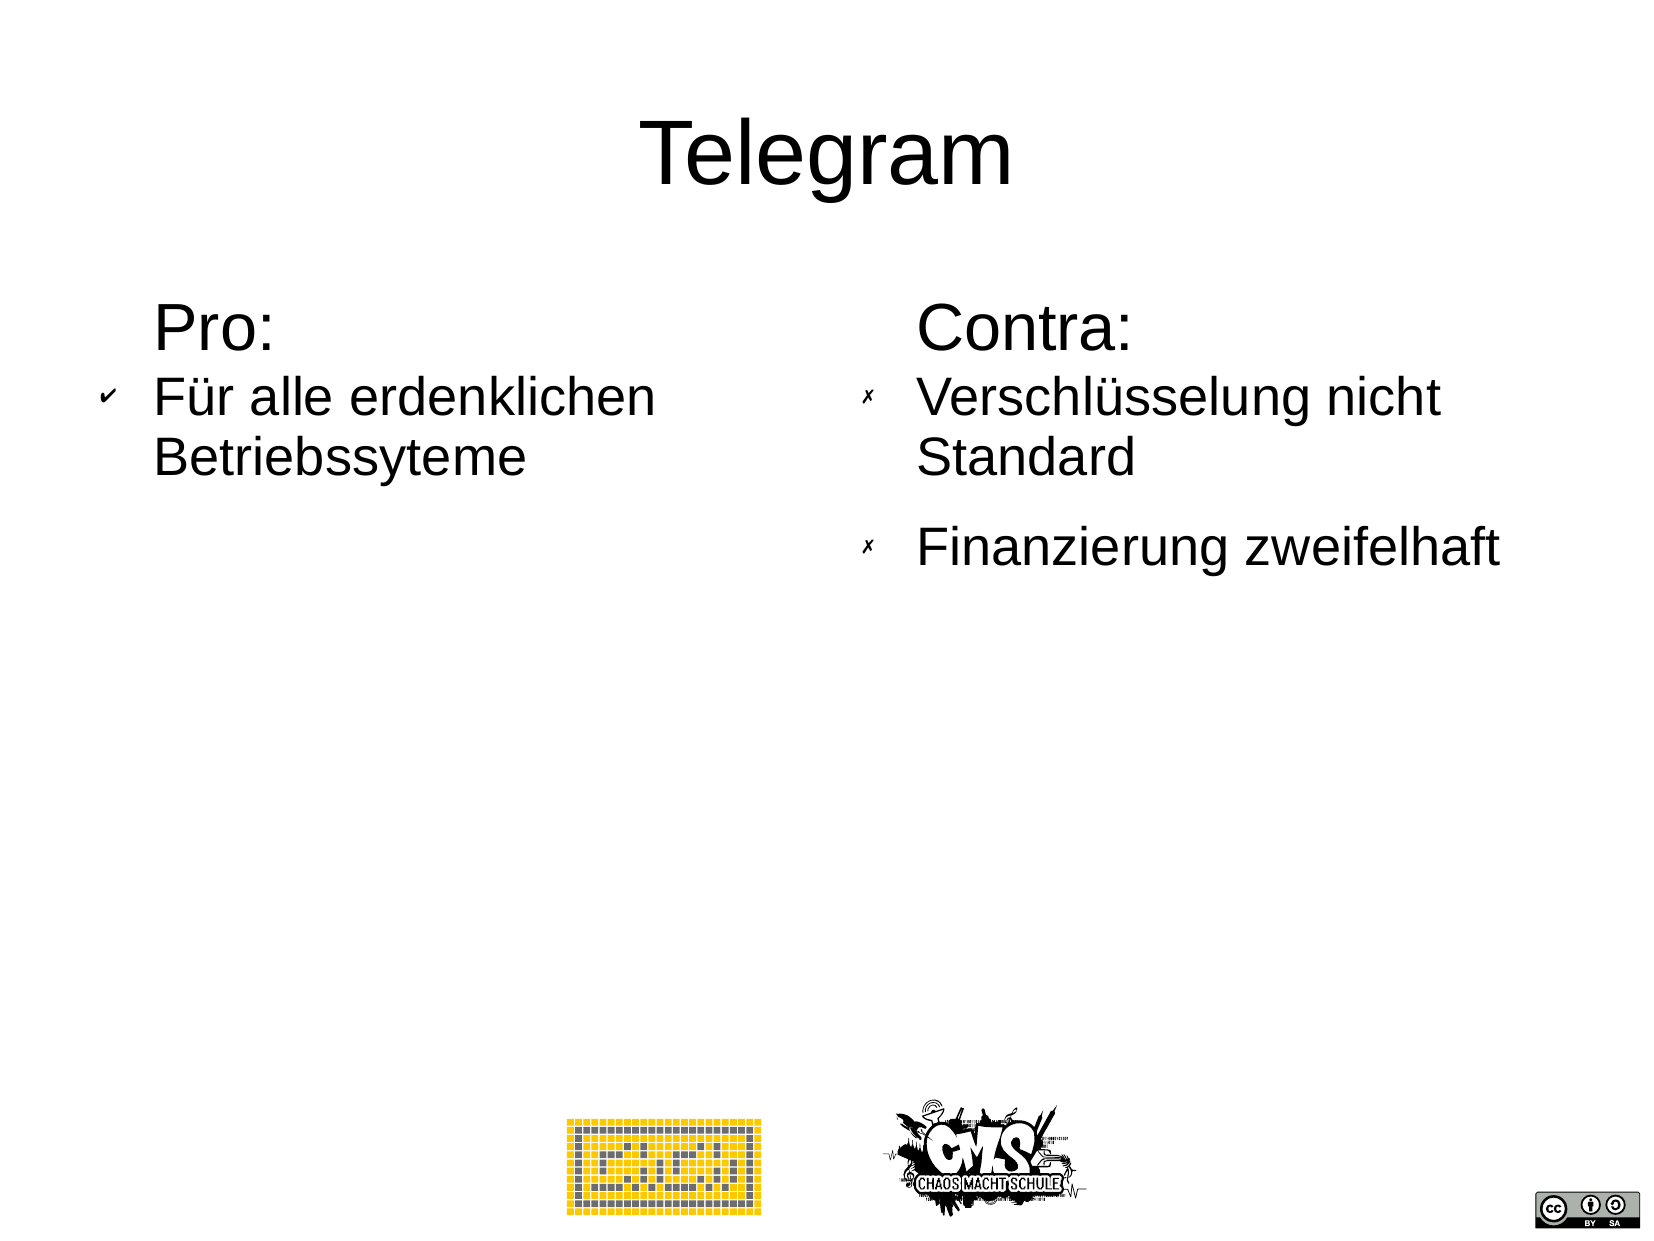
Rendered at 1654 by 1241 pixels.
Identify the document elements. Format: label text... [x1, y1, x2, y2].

list Pro: [82, 290, 809, 366]
list Verschlüsselung nicht Standard Finanzierung zweifelhaft [845, 366, 1572, 1009]
title Telegram [82, 49, 1571, 257]
list Für alle erdenklichen Betriebssyteme [82, 366, 809, 1009]
list Contra: [845, 290, 1572, 366]
